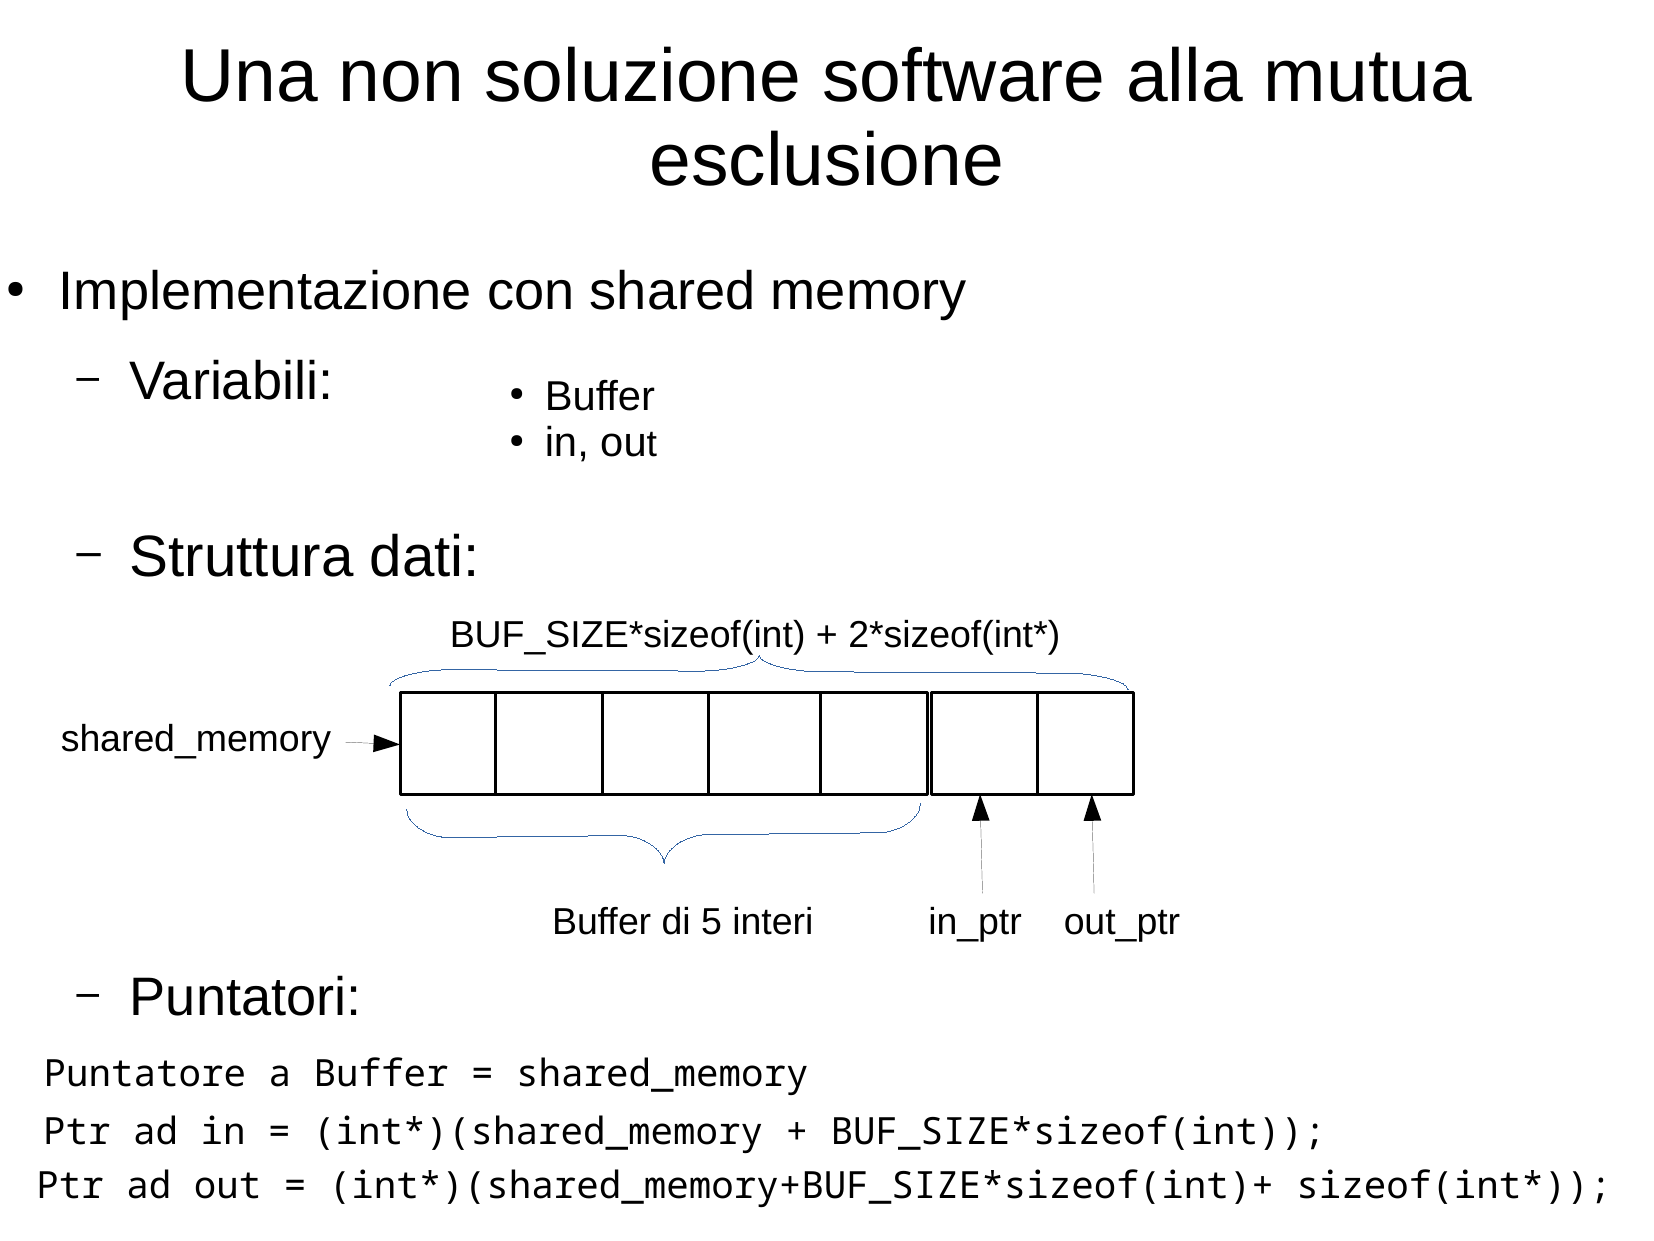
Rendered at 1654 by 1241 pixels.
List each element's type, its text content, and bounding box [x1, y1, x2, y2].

text_box Ptr ad in = (int*)(shared_memory + BUF_SIZE*sizeof(int)); [28, 1097, 1654, 1151]
title Una non soluzione software alla mutua esclusione [82, 13, 1571, 222]
list Implementazione con shared memory Variabili: Struttura dati: Puntatori: [0, 260, 1654, 1158]
text_box [931, 692, 1134, 795]
text_box shared_memory [46, 710, 380, 767]
text_box Buffer di 5 interi in_ptr out_ptr [537, 893, 1367, 951]
text_box Buffer in, out [494, 364, 1471, 474]
text_box Puntatore a Buffer = shared_memory [28, 1039, 1484, 1098]
text_box BUF_SIZE*sizeof(int) + 2*sizeof(int*) [435, 605, 1101, 663]
text_box Ptr ad out = (int*)(shared_memory+BUF_SIZE*sizeof(int)+ sizeof(int*)); [21, 1151, 1654, 1241]
text_box [400, 692, 928, 795]
